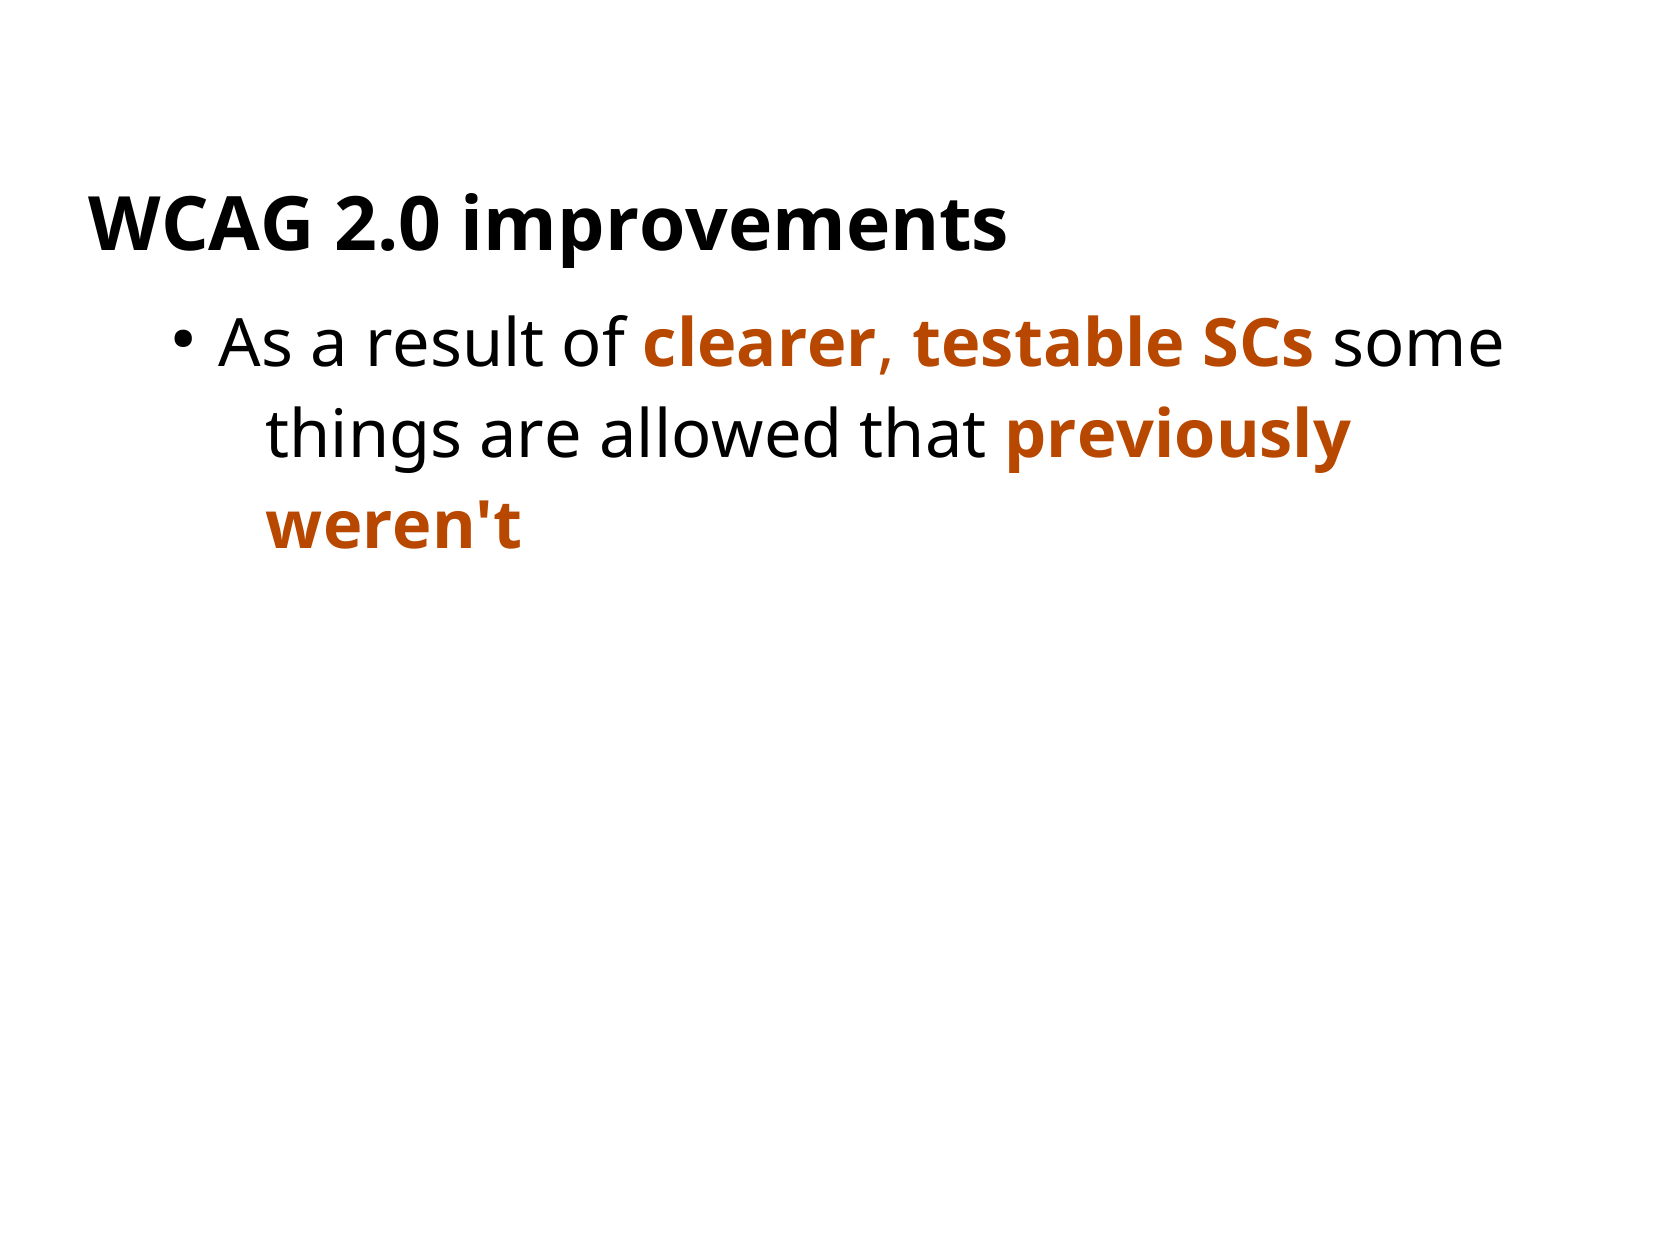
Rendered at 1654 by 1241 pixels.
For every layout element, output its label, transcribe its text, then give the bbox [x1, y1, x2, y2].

title WCAG 2.0 improvements [88, 176, 1565, 267]
list As a result of clearer, testable SCs some things are allowed that previously weren't [88, 295, 1565, 1137]
